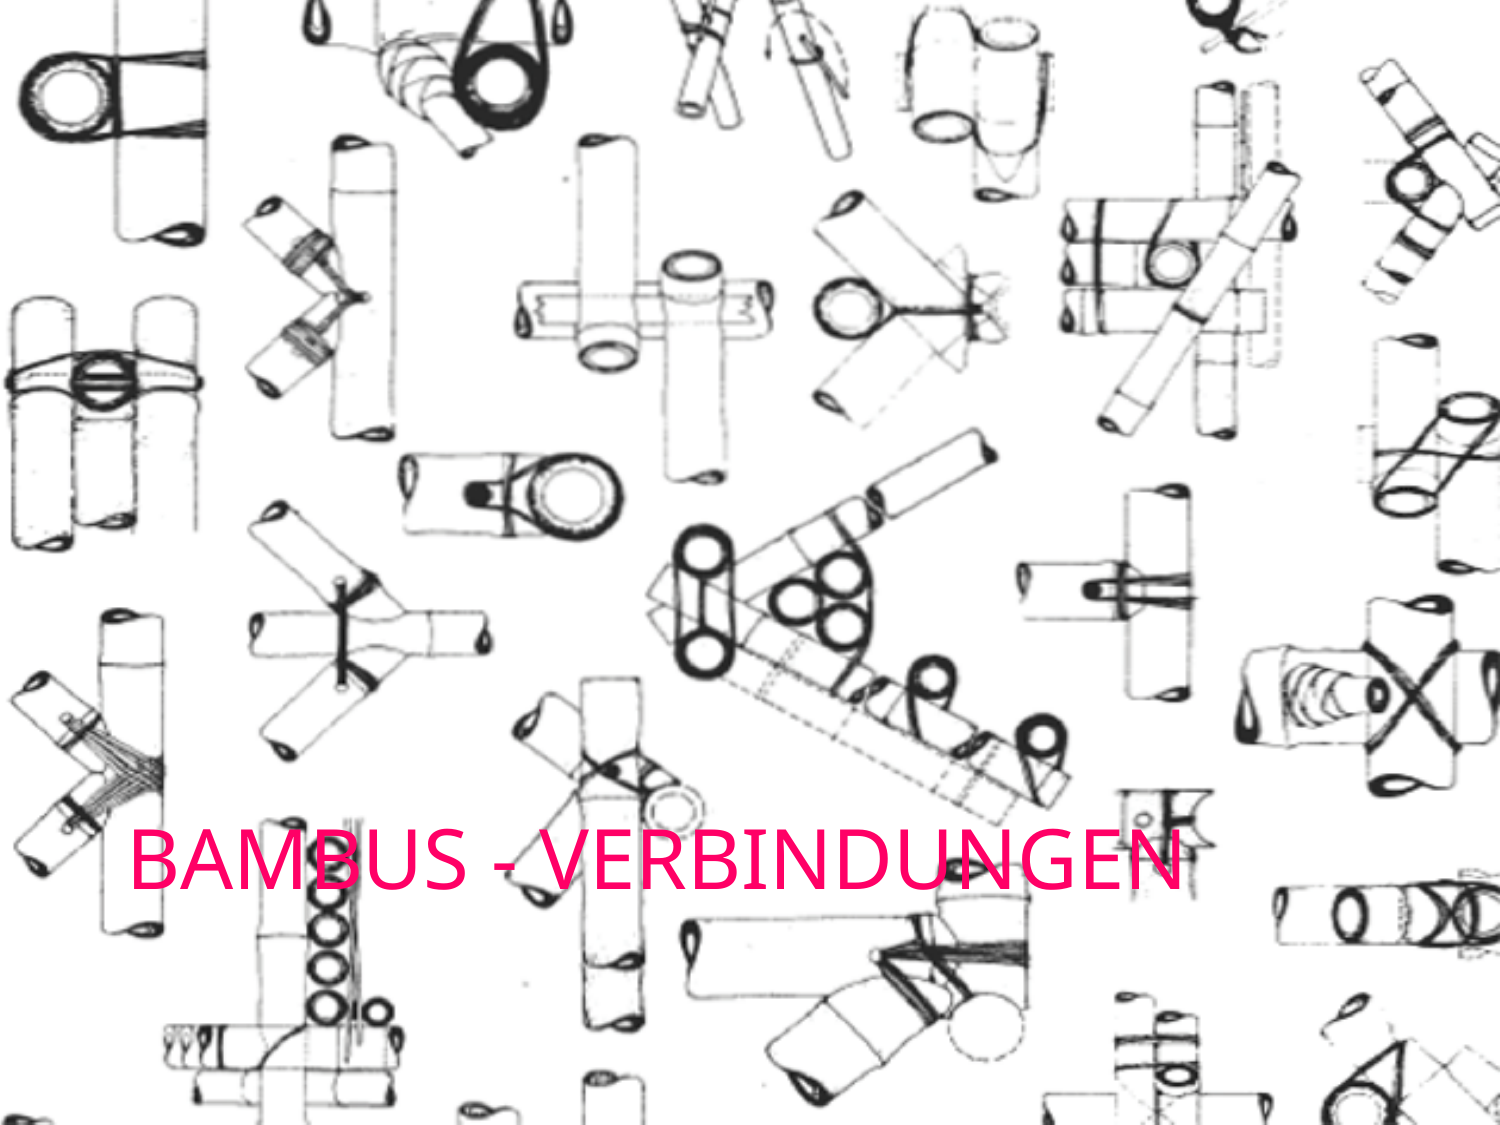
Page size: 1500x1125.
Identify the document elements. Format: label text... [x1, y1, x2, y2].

text_box BAMBUS - VERBINDUNGEN [111, 798, 1204, 915]
picture [0, 0, 1500, 1125]
